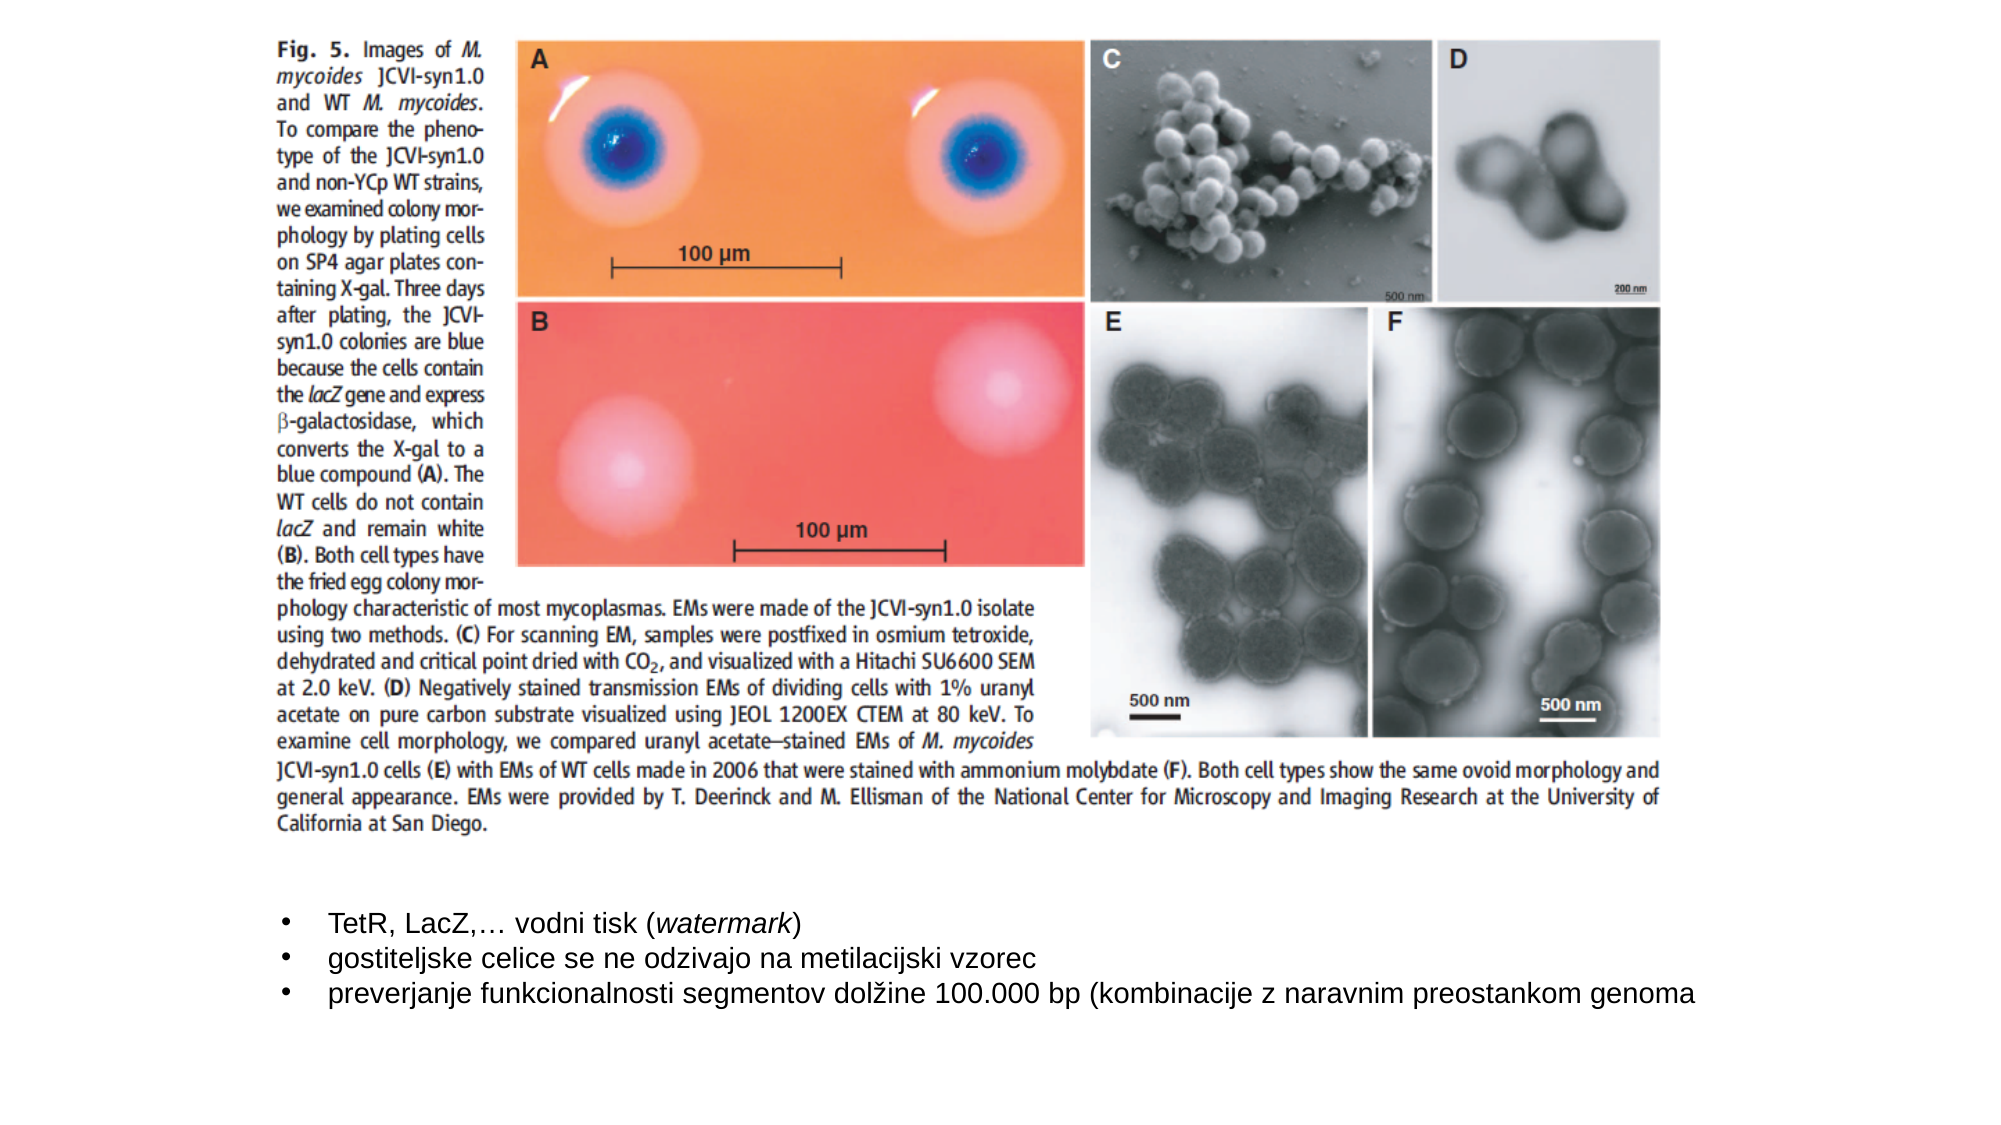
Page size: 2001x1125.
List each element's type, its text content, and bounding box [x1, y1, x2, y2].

text_box TetR, LacZ,… vodni tisk (watermark) gostiteljske celice se ne odzivajo na metilacijski vzorec preverjanje funkcionalnosti segmentov dolžine 100.000 bp (kombinacije z naravnim preostankom genoma [266, 896, 1713, 1017]
picture [256, 28, 1668, 844]
